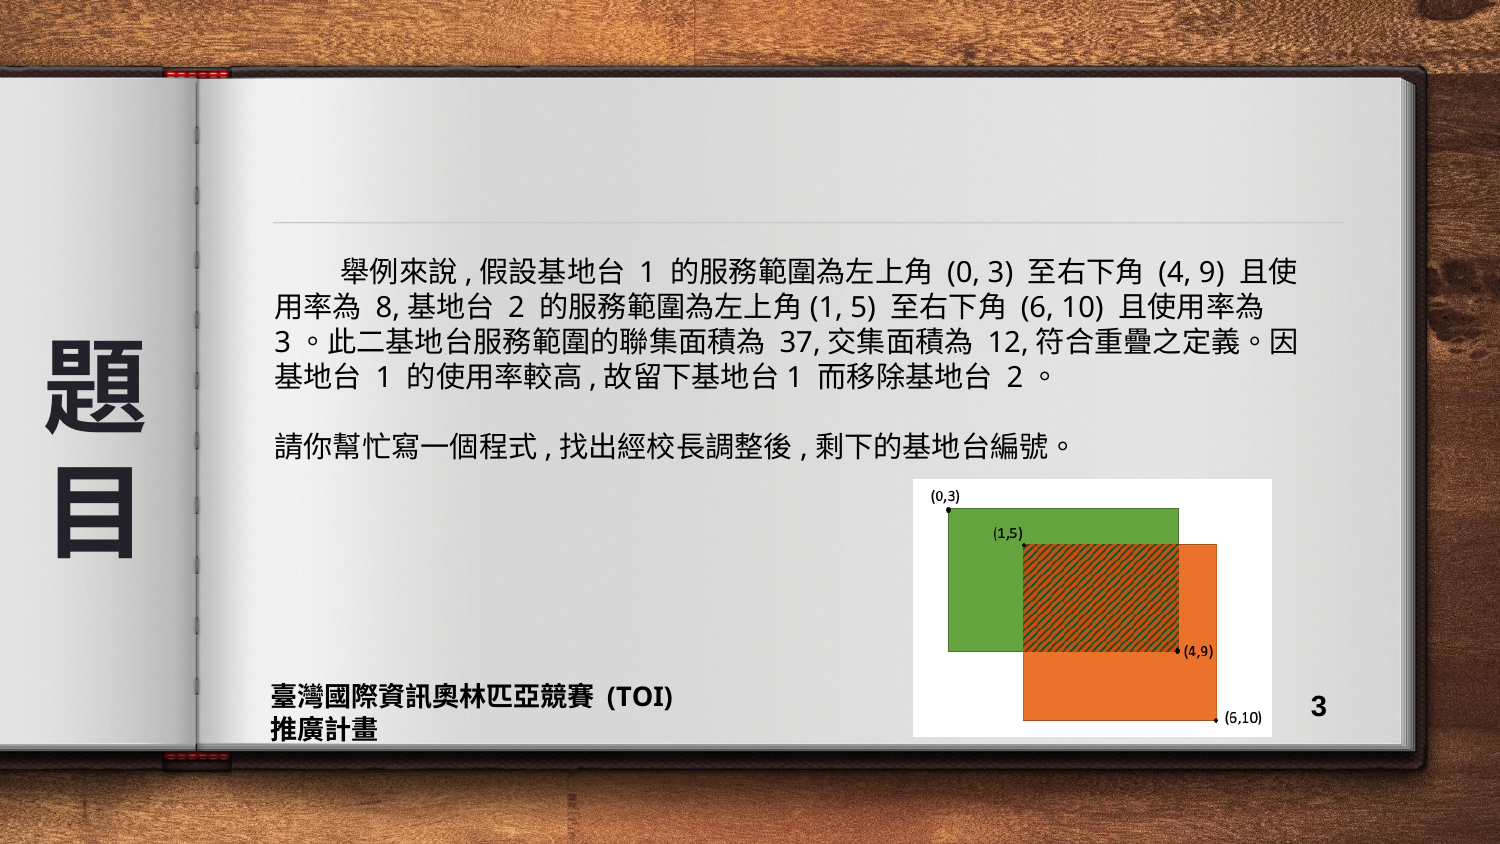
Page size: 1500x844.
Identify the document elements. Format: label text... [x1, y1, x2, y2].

text_box [1295, 672, 1386, 737]
text_box 舉例來說,假設基地台 1 的服務範圍為左上角 (0, 3) 至右下角 (4, 9) 且使用率為 8,基地台 2 的服務範圍為左上角(1, 5) 至右下角 (6, 10) 且使用率為 3。此二基地台服務範圍的聯集面積為 37,交集面積為 12,符合重疊之定義。因基地台 1 的使用率較高,故留下基地台1 而移除基地台 2。 請你幫忙寫一個程式,找出經校長調整後,剩下的基地台編號。 [259, 241, 1341, 681]
text_box 題 目 [28, 306, 210, 552]
picture [913, 479, 1272, 737]
